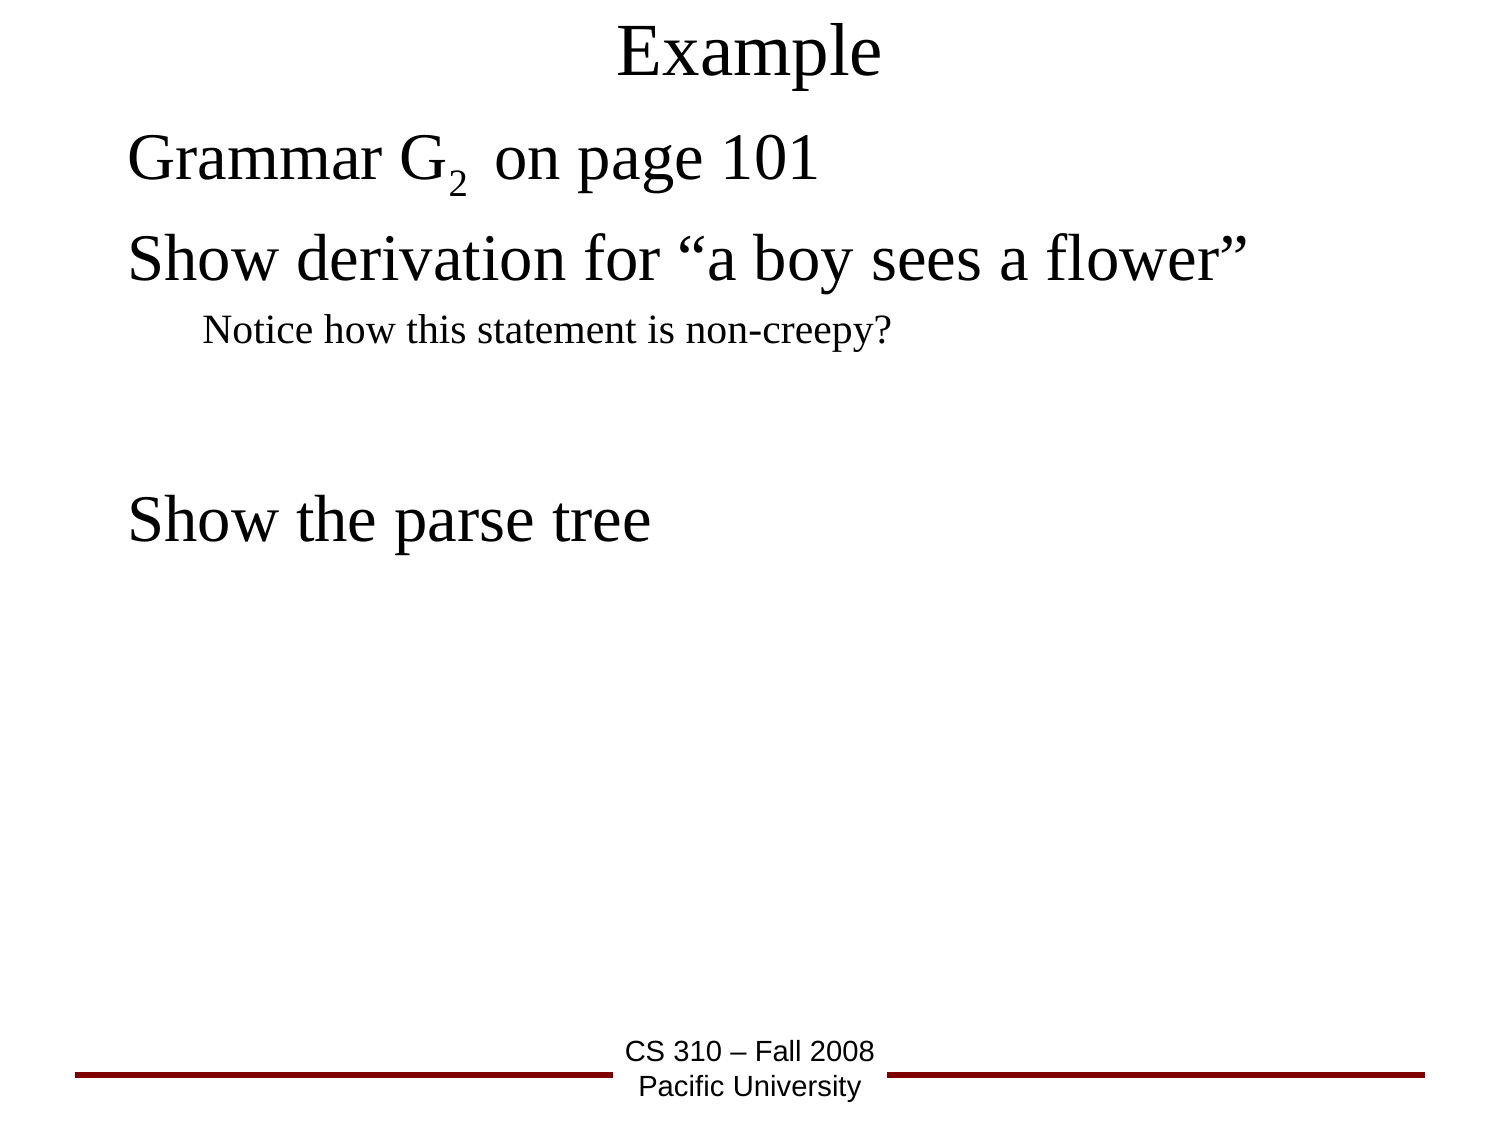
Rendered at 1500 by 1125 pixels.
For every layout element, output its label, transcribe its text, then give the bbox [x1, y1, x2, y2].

title Example [112, 0, 1388, 100]
list Grammar G2 on page 101 Show derivation for “a boy sees a flower” Notice how this statement is non-creepy? Show the parse tree [112, 112, 1388, 1001]
